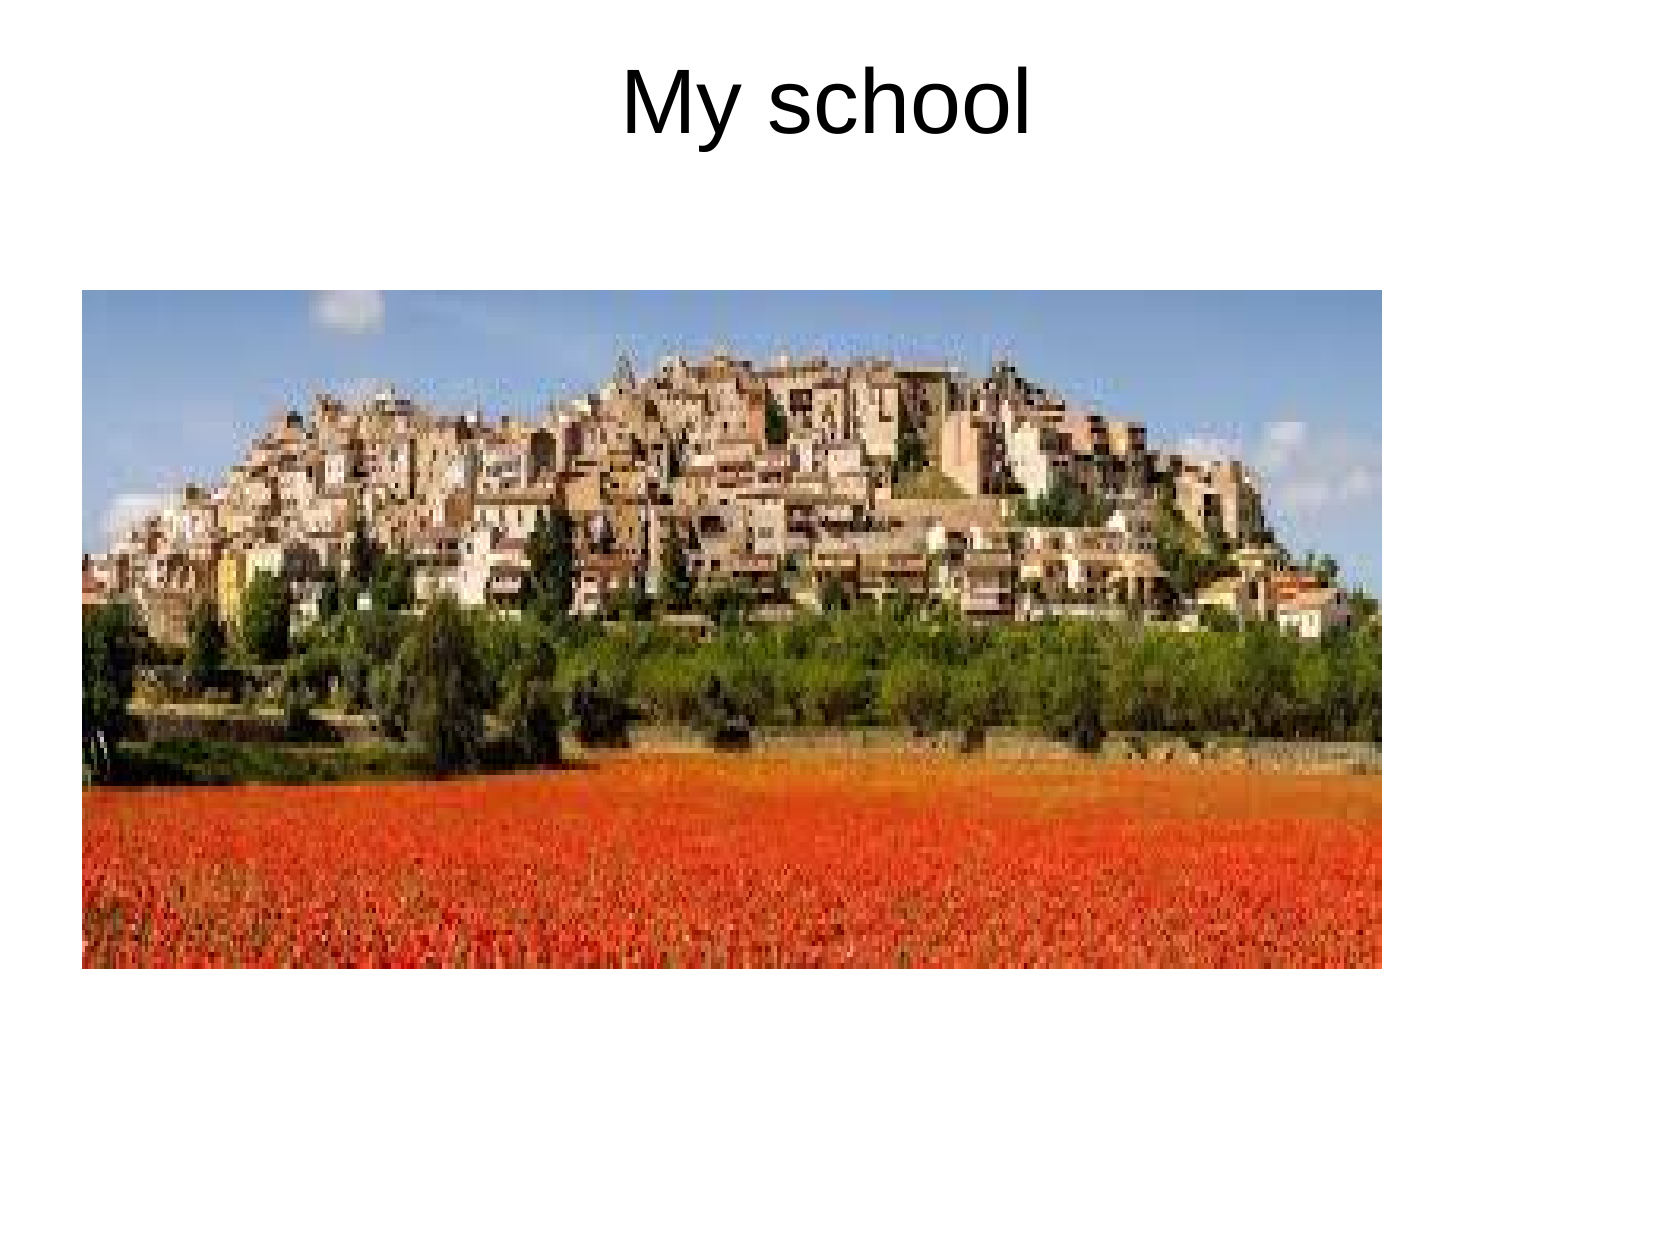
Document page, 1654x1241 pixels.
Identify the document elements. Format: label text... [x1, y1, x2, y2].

title My school [82, 49, 1571, 257]
picture [82, 290, 1382, 969]
text_box [82, 290, 1571, 1010]
